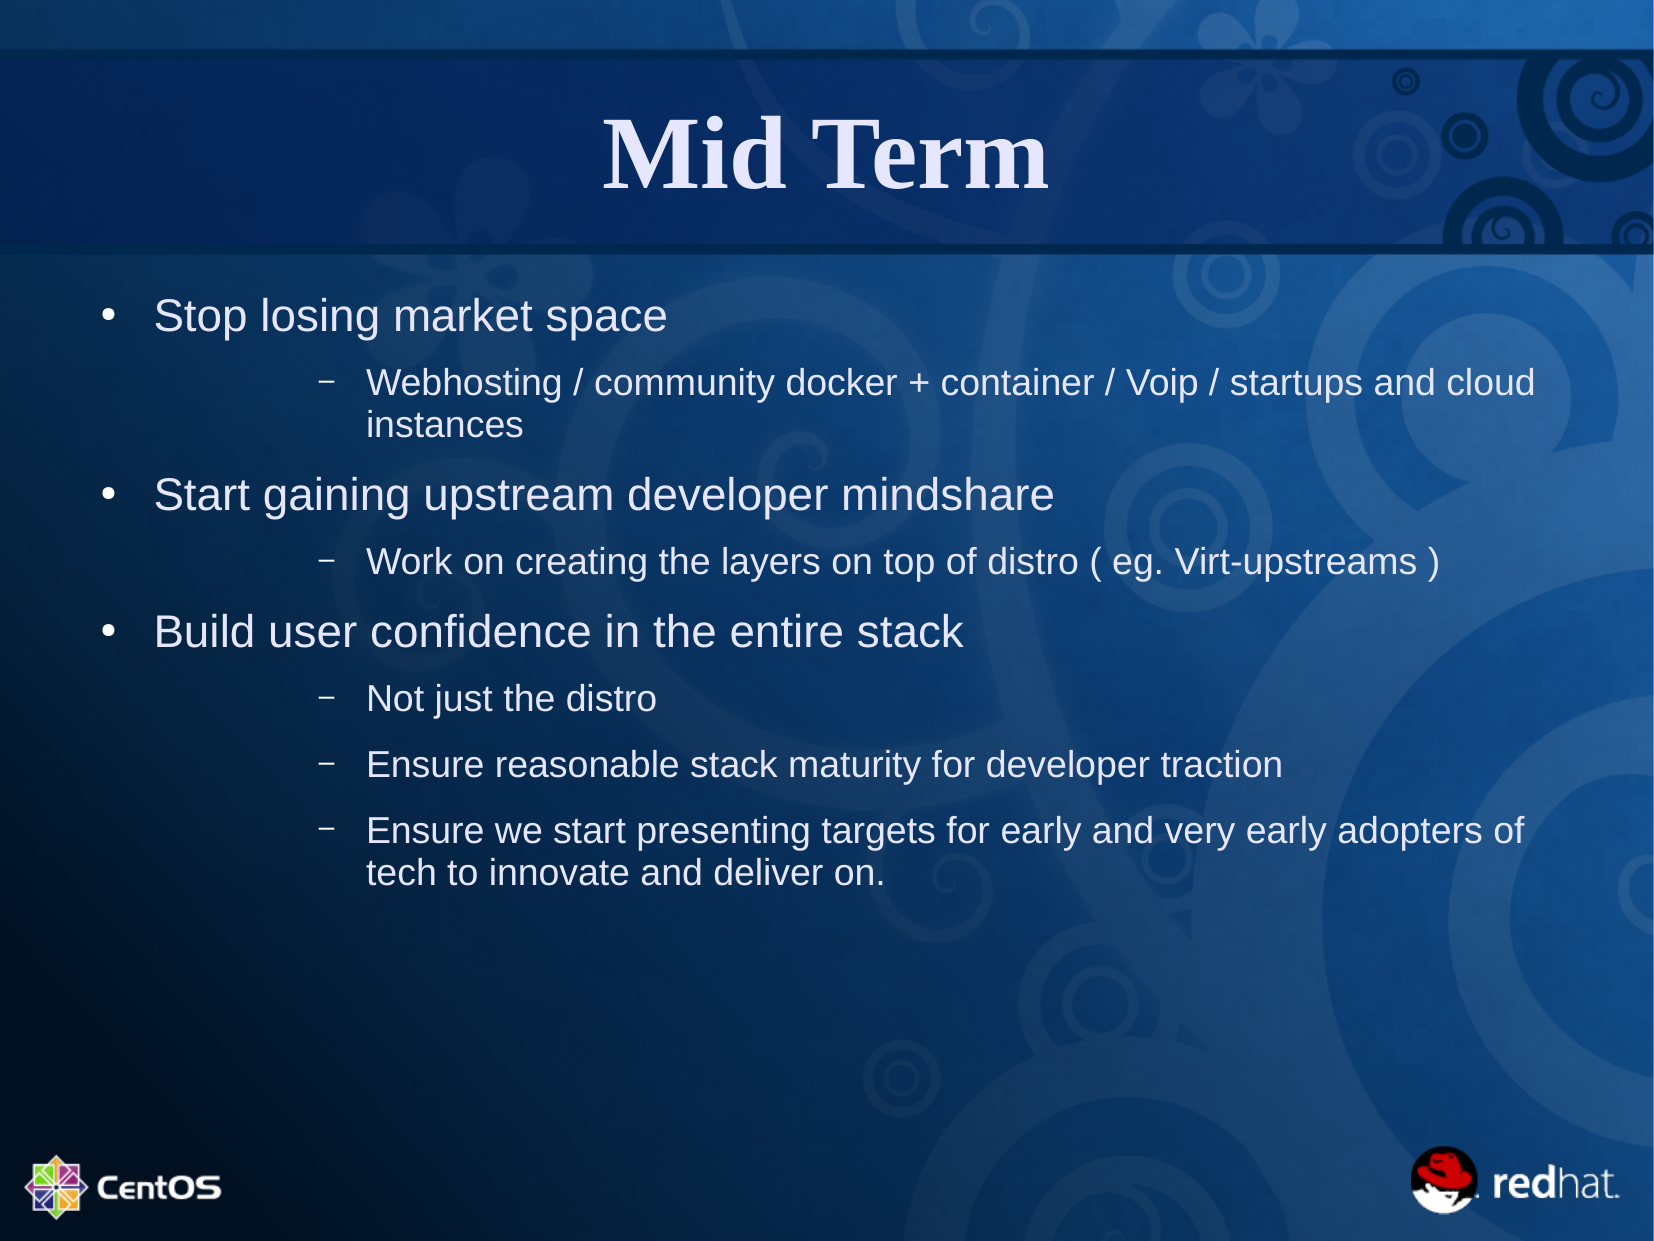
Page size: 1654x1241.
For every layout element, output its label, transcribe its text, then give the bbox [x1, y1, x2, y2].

list Stop losing market space Webhosting / community docker + container / Voip / startups and cloud instances Start gaining upstream developer mindshare Work on creating the layers on top of distro ( eg. Virt-upstreams ) Build user confidence in the entire stack Not just the distro Ensure reasonable stack maturity for developer traction Ensure we start presenting targets for early and very early adopters of tech to innovate and deliver on. [82, 290, 1571, 1010]
title Mid Term [82, 49, 1571, 257]
picture [0, 0, 1654, 1241]
